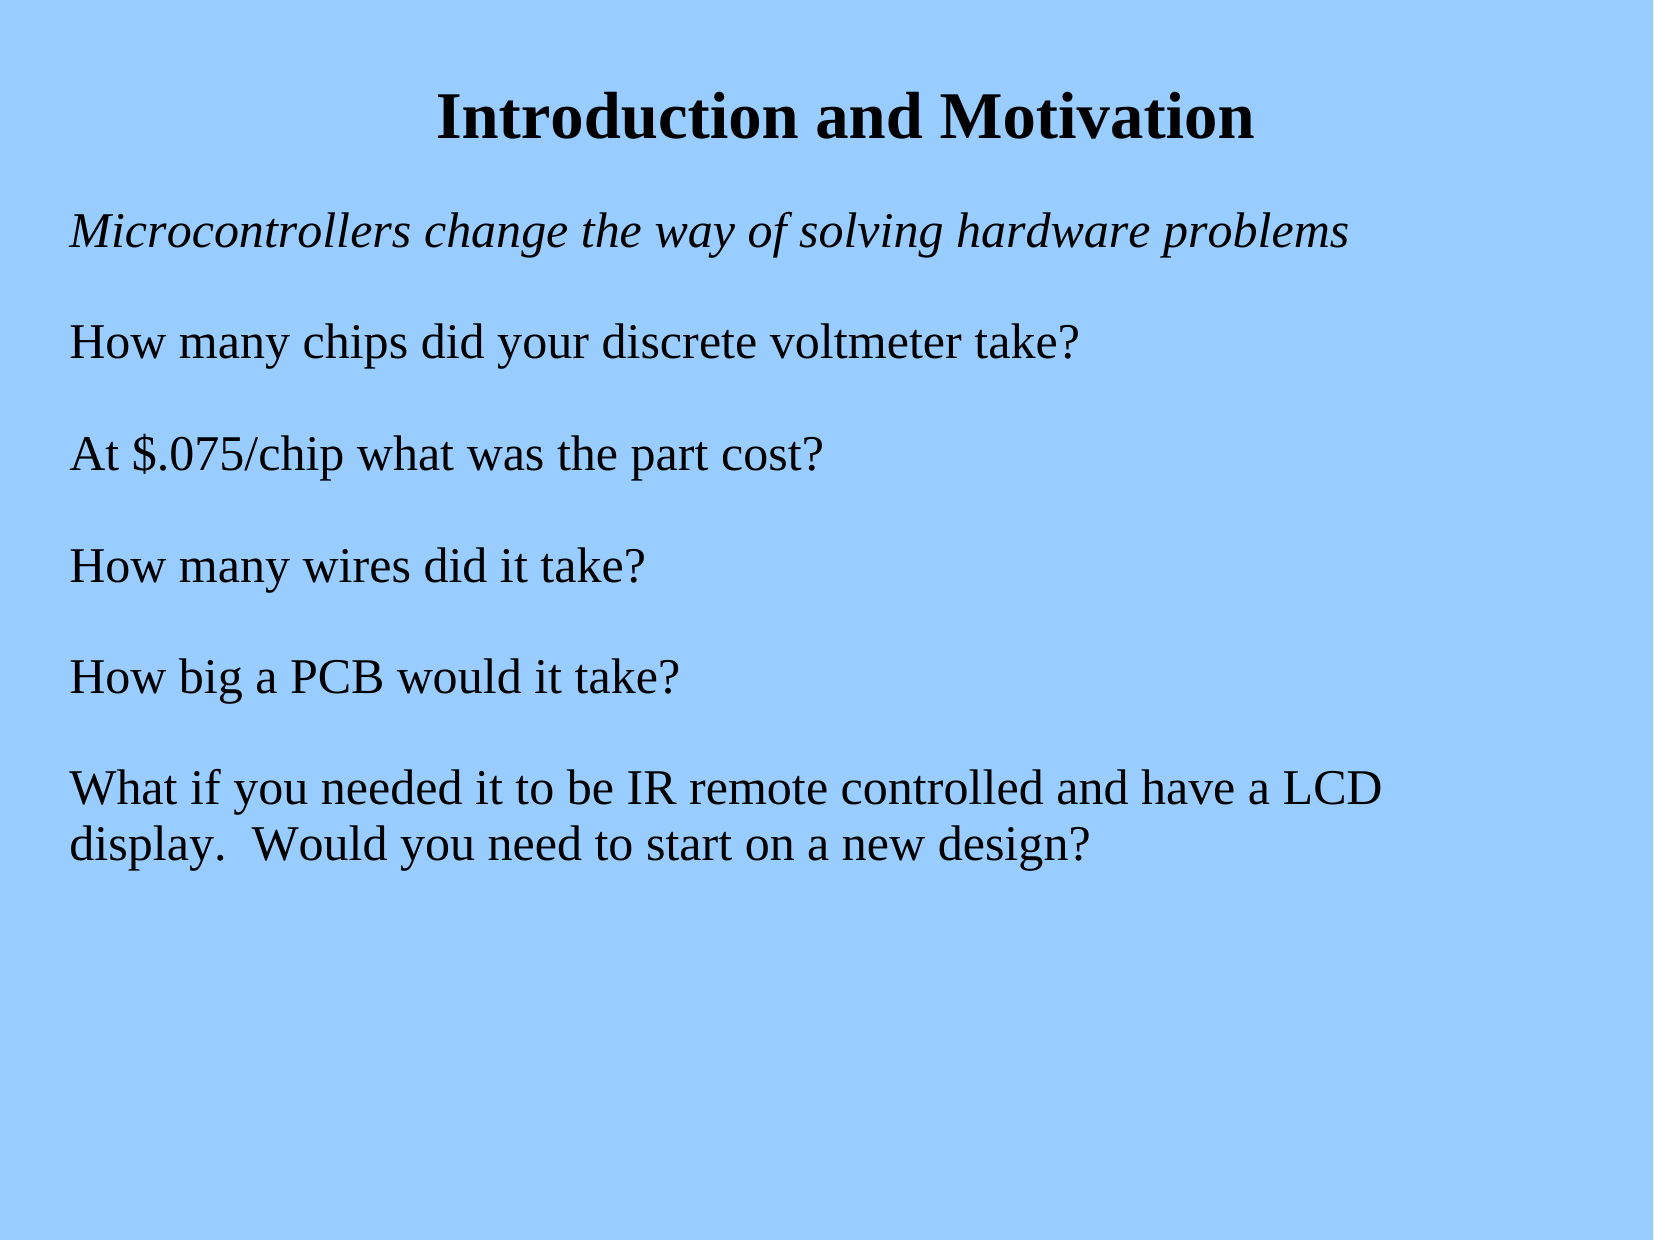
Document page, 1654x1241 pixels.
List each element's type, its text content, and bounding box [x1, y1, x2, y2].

text_box Introduction and Motivation [153, 74, 1539, 149]
text_box Microcontrollers change the way of solving hardware problems How many chips did your discrete voltmeter take? At $.075/chip what was the part cost? How many wires did it take? How big a PCB would it take? What if you needed it to be IR remote controlled and have a LCD display. Would you need to start on a new design? [69, 199, 1420, 1140]
